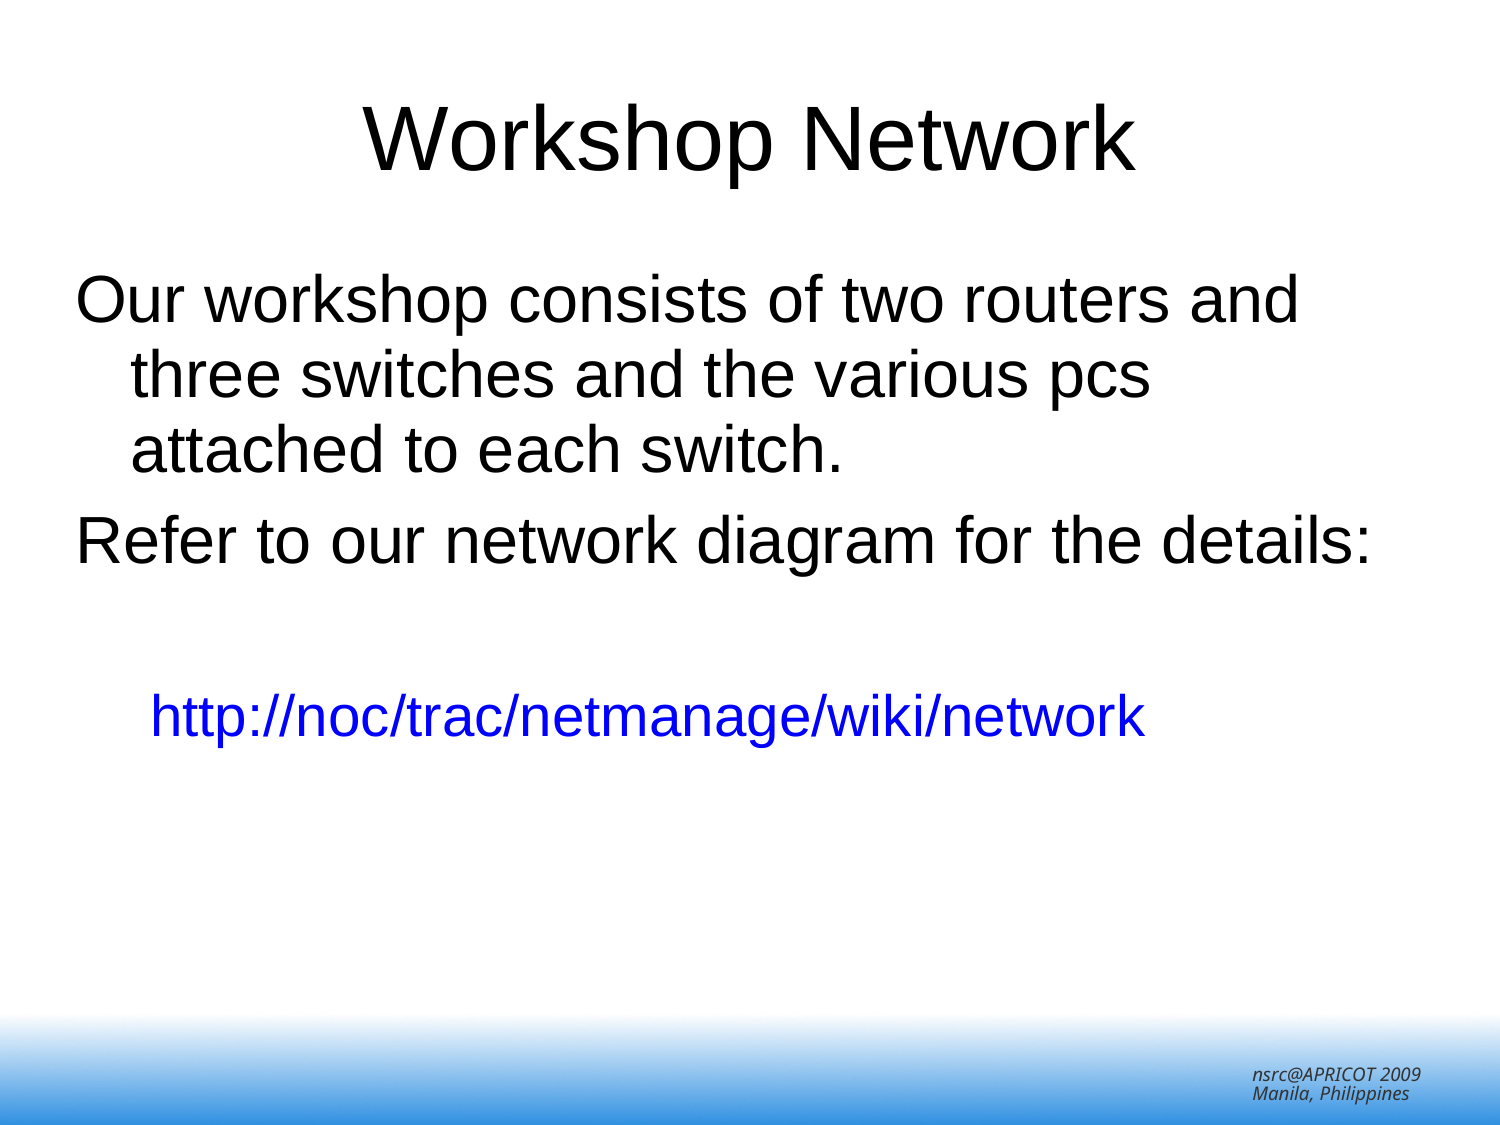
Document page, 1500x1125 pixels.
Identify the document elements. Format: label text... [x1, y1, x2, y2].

title Workshop Network [75, 45, 1426, 233]
list Our workshop consists of two routers and three switches and the various pcs attached to each switch. Refer to our network diagram for the details: http://noc/trac/netmanage/wiki/network [75, 262, 1426, 991]
picture [0, 1012, 1500, 1125]
